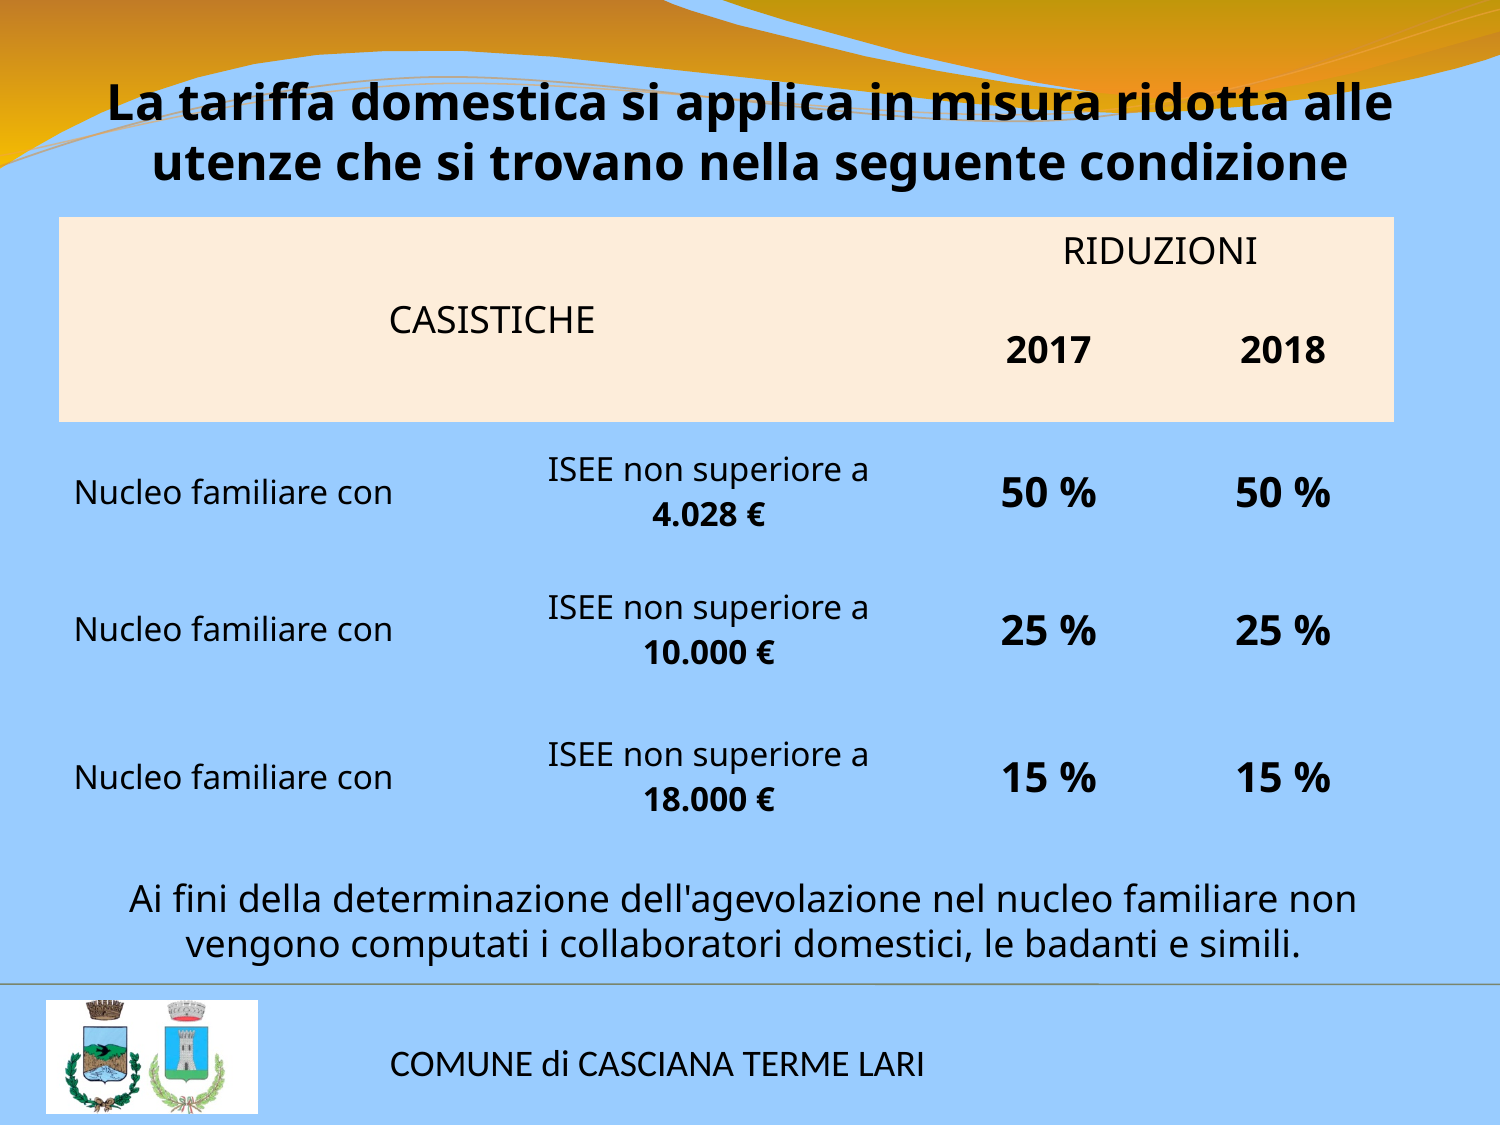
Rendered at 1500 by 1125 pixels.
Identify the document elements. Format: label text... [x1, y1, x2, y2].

table_cell 15 % [1172, 697, 1394, 855]
table_cell ISEE non superiore a 4.028 € [492, 422, 926, 561]
table_cell 25 % [1172, 561, 1394, 697]
text_box Ai fini della determinazione dell'agevolazione nel nucleo familiare non vengono computati i collaboratori domestici, le badanti e simili. [35, 867, 1454, 973]
table_cell 15 % [926, 697, 1172, 855]
table_header RIDUZIONI [926, 217, 1394, 277]
picture [46, 1000, 258, 1114]
table_cell Nucleo familiare con [59, 422, 492, 561]
table_cell Nucleo familiare con [59, 697, 492, 855]
table_cell 2018 [1172, 277, 1394, 422]
text_box La tariffa domestica si applica in misura ridotta alle utenze che si trovano nella seguente condizione [76, 62, 1425, 198]
table_cell 25 % [926, 561, 1172, 697]
table_cell 2017 [926, 277, 1172, 422]
table_header CASISTICHE [59, 217, 926, 422]
table_cell 50 % [1172, 422, 1394, 561]
text_box COMUNE di CASCIANA TERME LARI [374, 1031, 1500, 1092]
table_cell Nucleo familiare con [59, 561, 492, 697]
table_cell ISEE non superiore a 18.000 € [492, 697, 926, 855]
table_cell 50 % [926, 422, 1172, 561]
table_cell ISEE non superiore a 10.000 € [492, 561, 926, 697]
